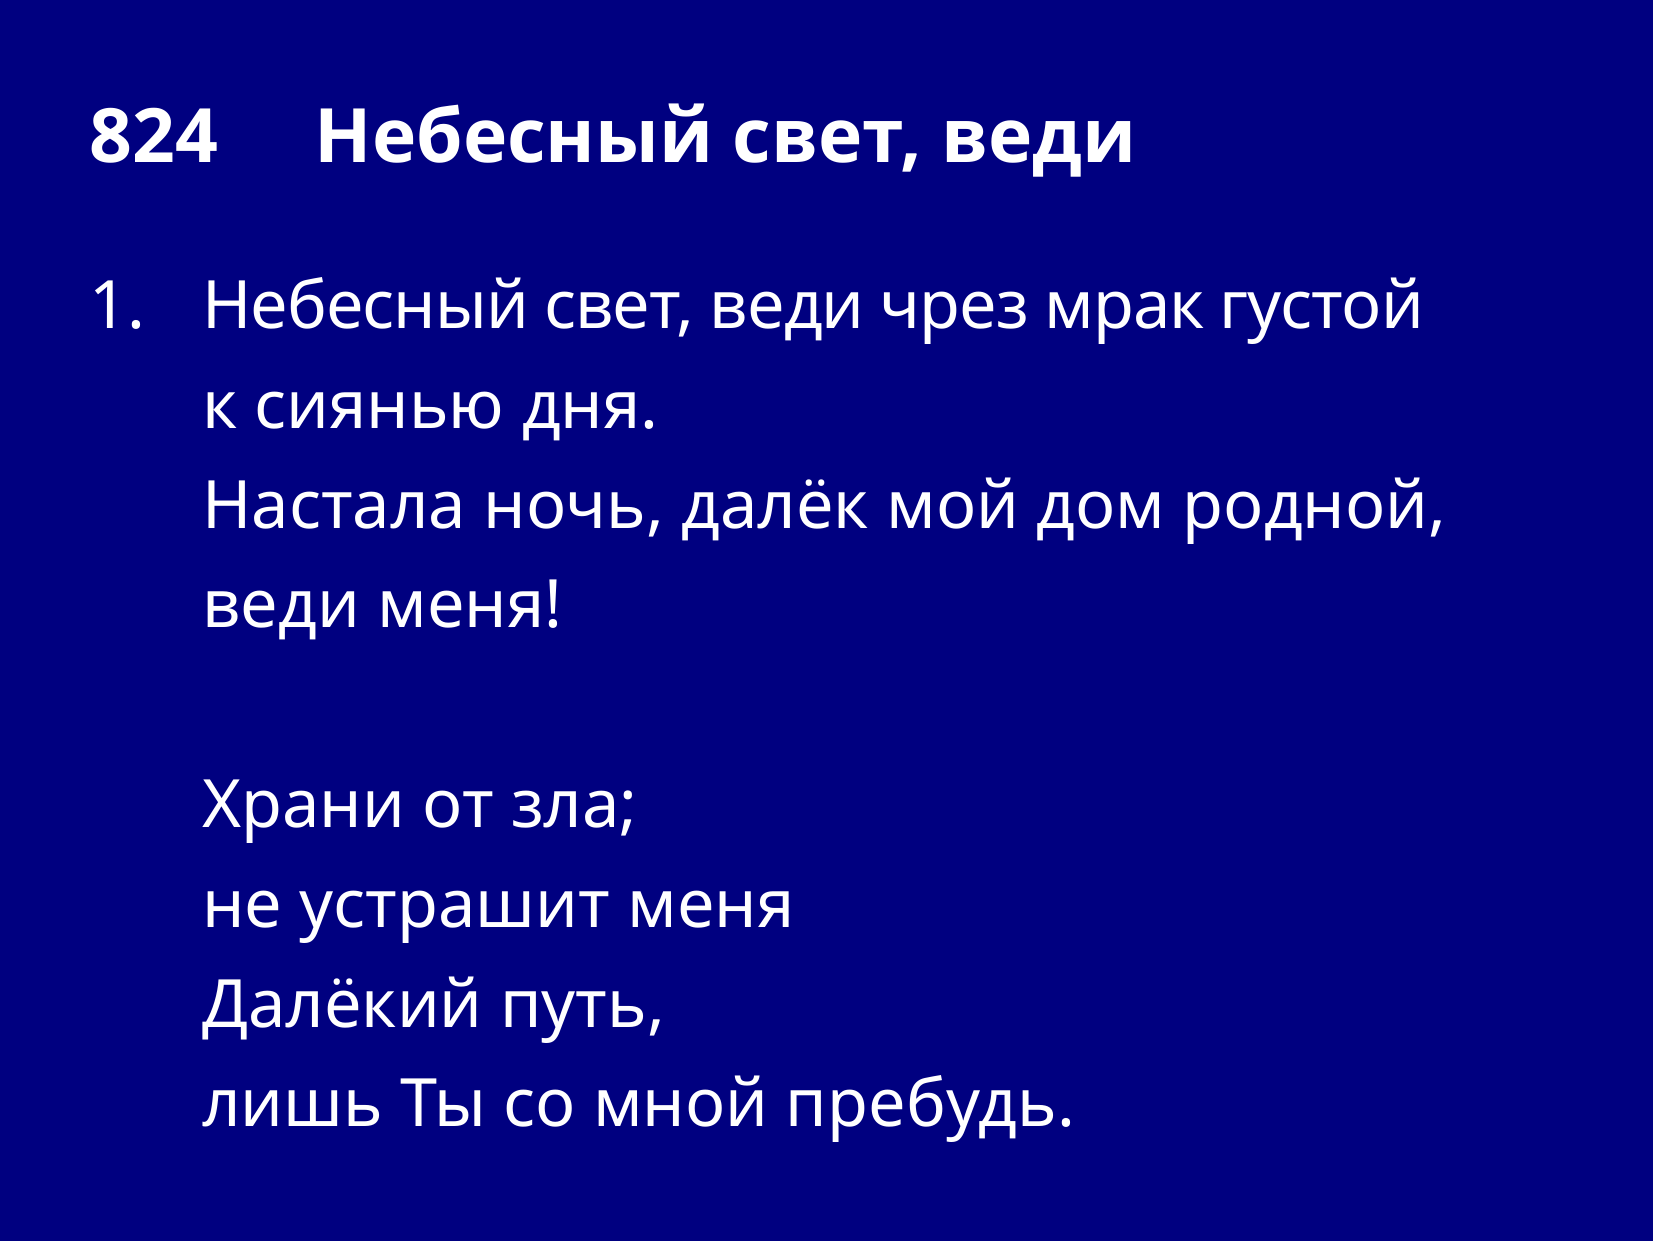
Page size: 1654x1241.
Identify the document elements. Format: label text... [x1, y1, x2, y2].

text_box 824 Небесный свет, веди [75, 75, 1576, 188]
text_box 1. Небесный свет, веди чрез мрак густой к сиянью дня. Настала ночь, далёк мой дом родной, веди меня! Храни от зла; не устрашит меня Далёкий путь, лишь Ты со мной пребудь. [75, 150, 1651, 1163]
